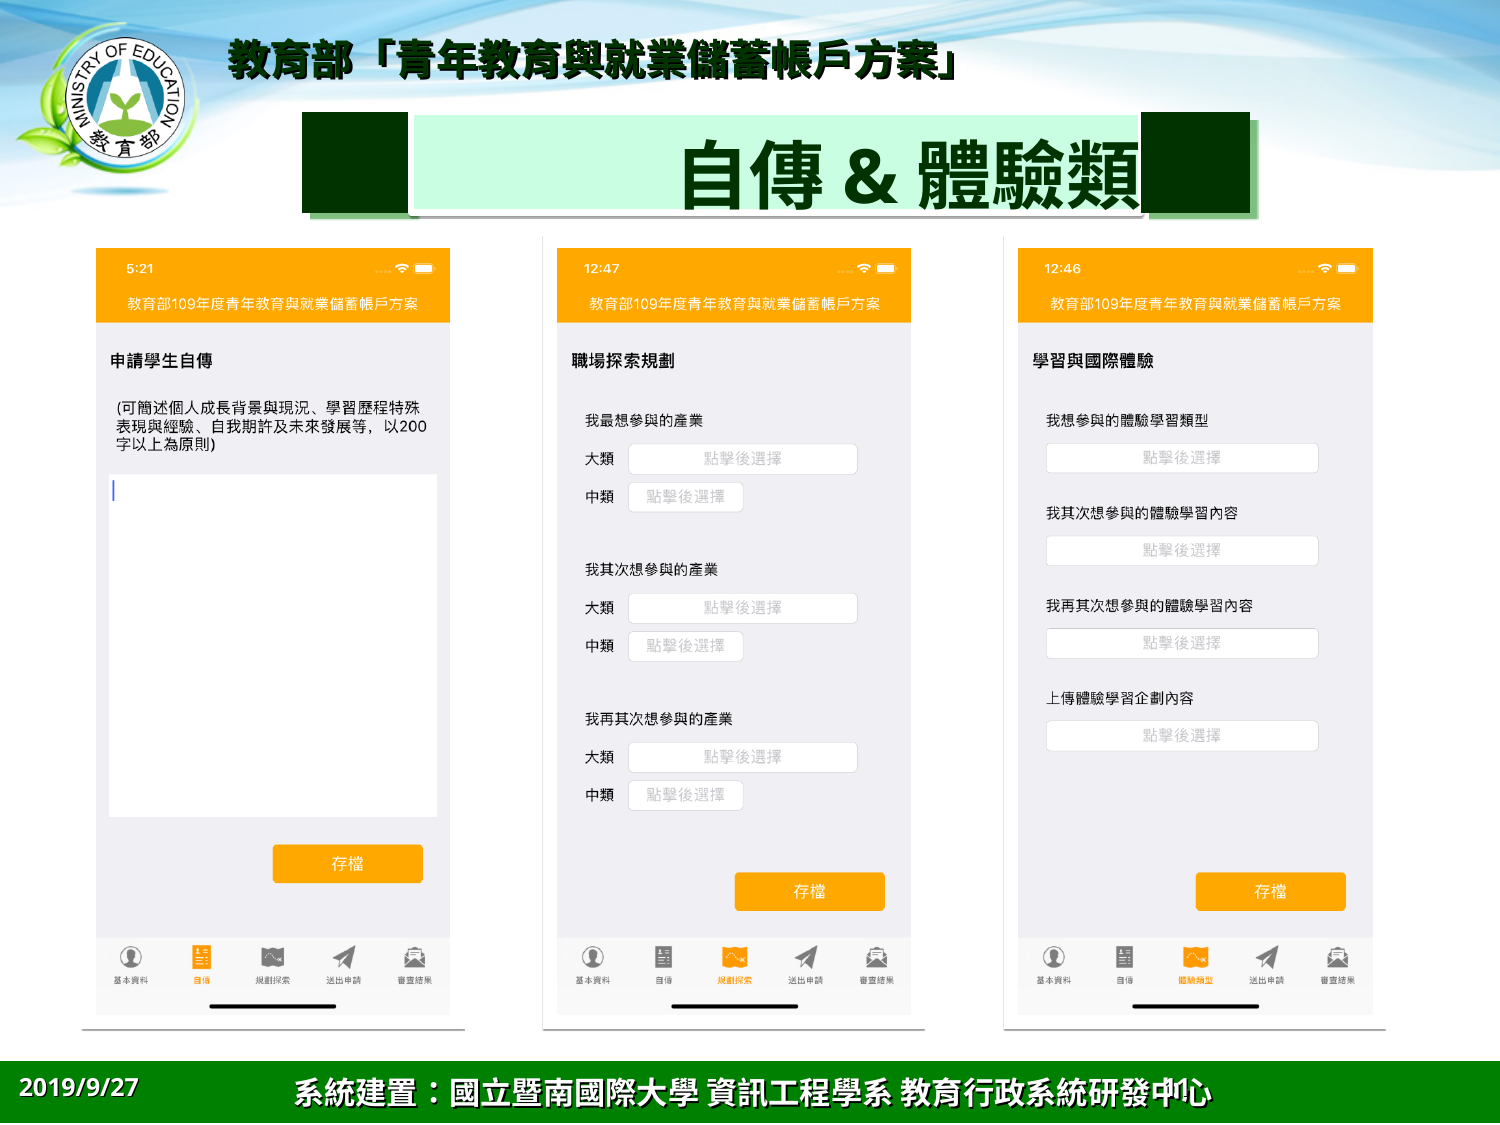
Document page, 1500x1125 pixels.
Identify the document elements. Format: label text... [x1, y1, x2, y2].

text_box [302, 112, 411, 213]
picture [95, 247, 451, 1015]
text_box 2019/9/27 [3, 1063, 354, 1117]
text_box [1141, 112, 1250, 213]
text_box 11 [1147, 1063, 1498, 1117]
text_box 自傳&體驗類型 [411, 112, 1141, 213]
picture [1018, 247, 1373, 1015]
picture [557, 247, 912, 1015]
